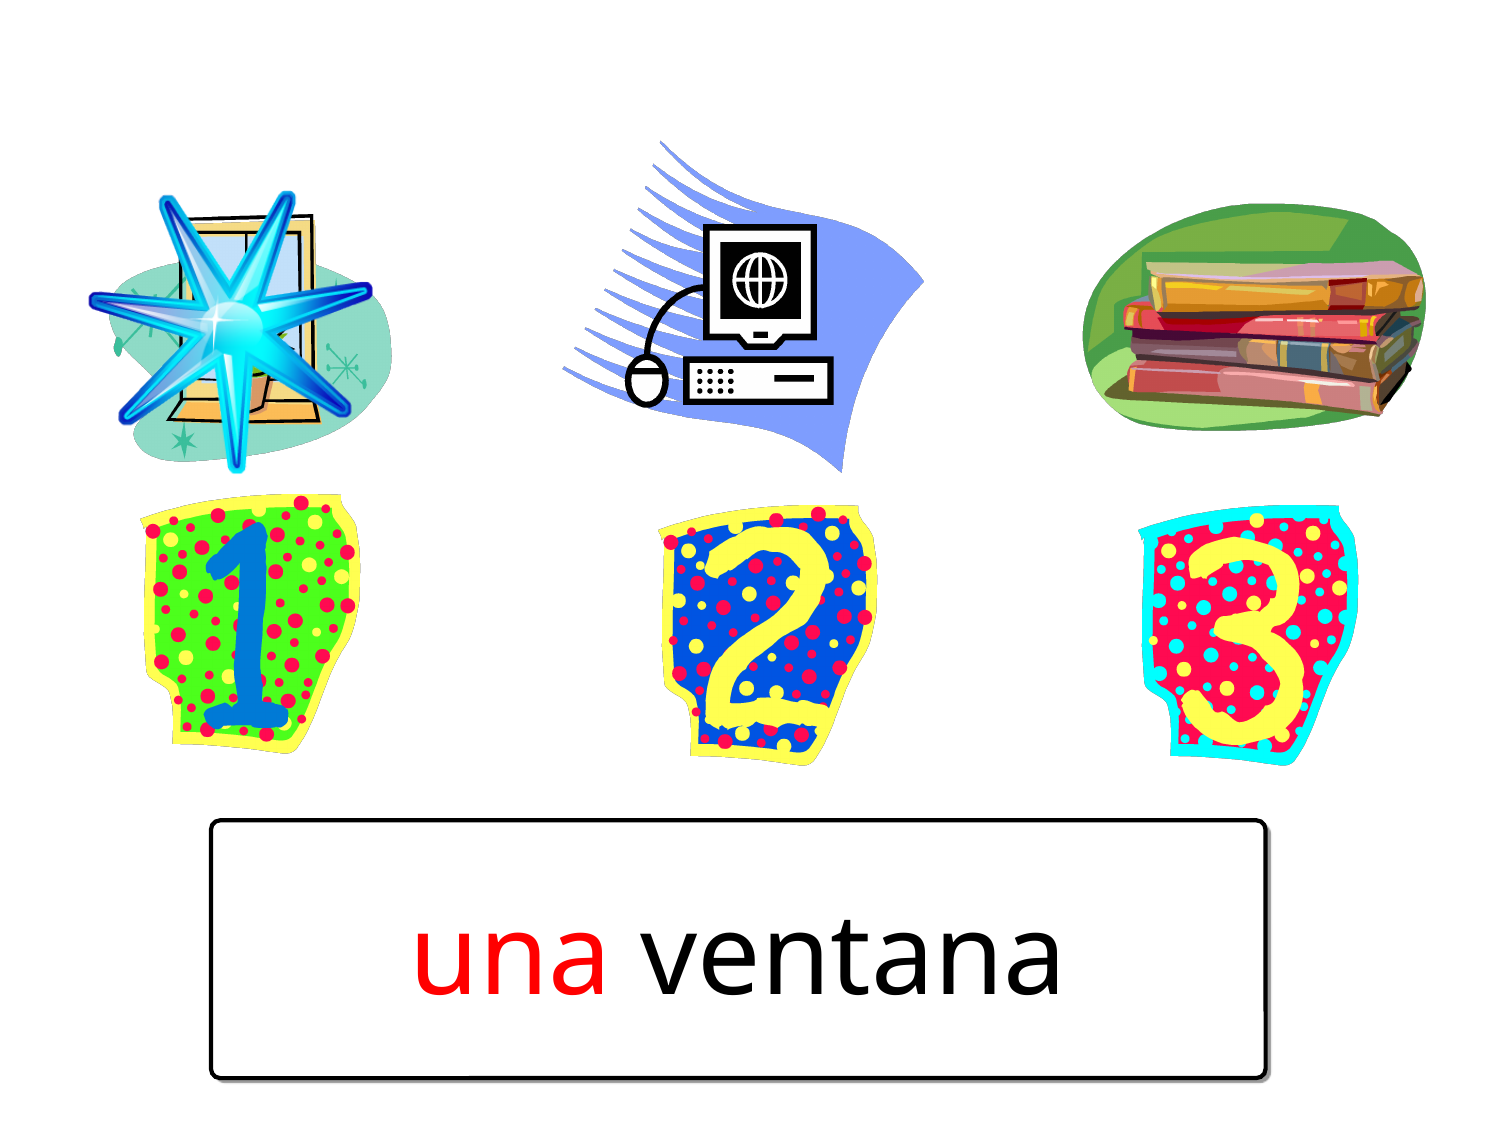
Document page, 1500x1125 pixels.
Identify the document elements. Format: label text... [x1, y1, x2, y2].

picture [562, 140, 924, 473]
picture [138, 492, 362, 757]
picture [656, 503, 879, 769]
picture [1078, 199, 1430, 435]
picture [82, 173, 395, 481]
text_box una ventana [210, 820, 1266, 1079]
picture [1136, 503, 1360, 769]
